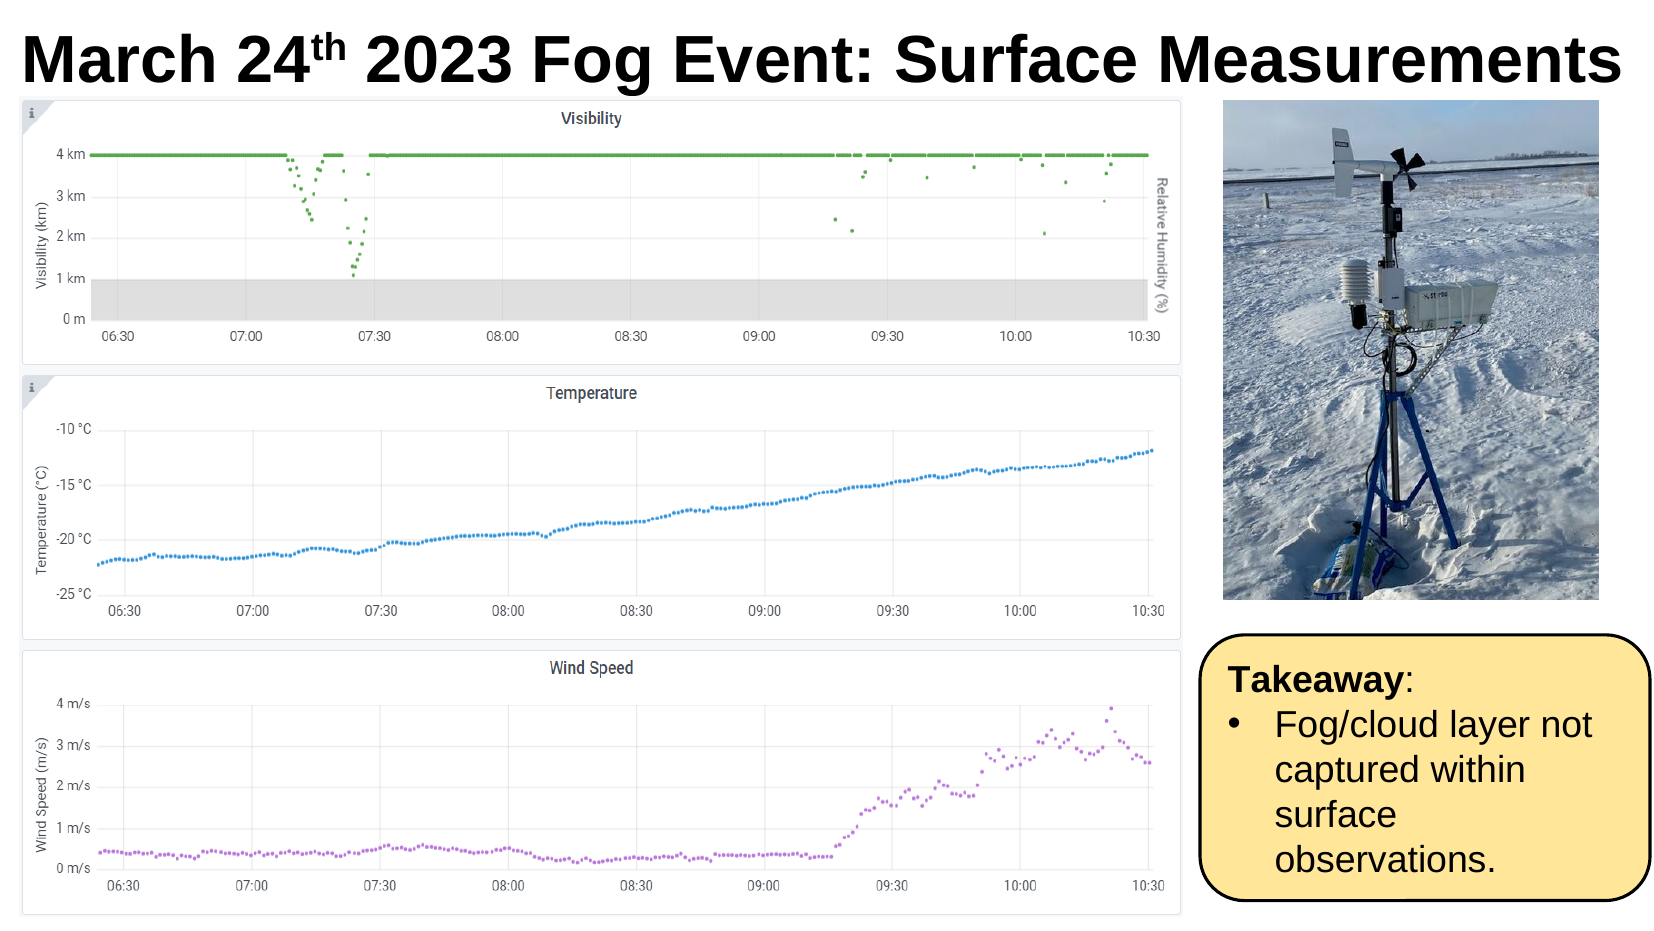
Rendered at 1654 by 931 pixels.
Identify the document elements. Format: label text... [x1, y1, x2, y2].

title March 24th 2023 Fog Event: Surface Measurements [0, 5, 1651, 107]
picture [1223, 100, 1599, 600]
picture [19, 96, 1183, 917]
text_box Takeaway: Fog/cloud layer not captured within surface observations. [1200, 634, 1651, 901]
